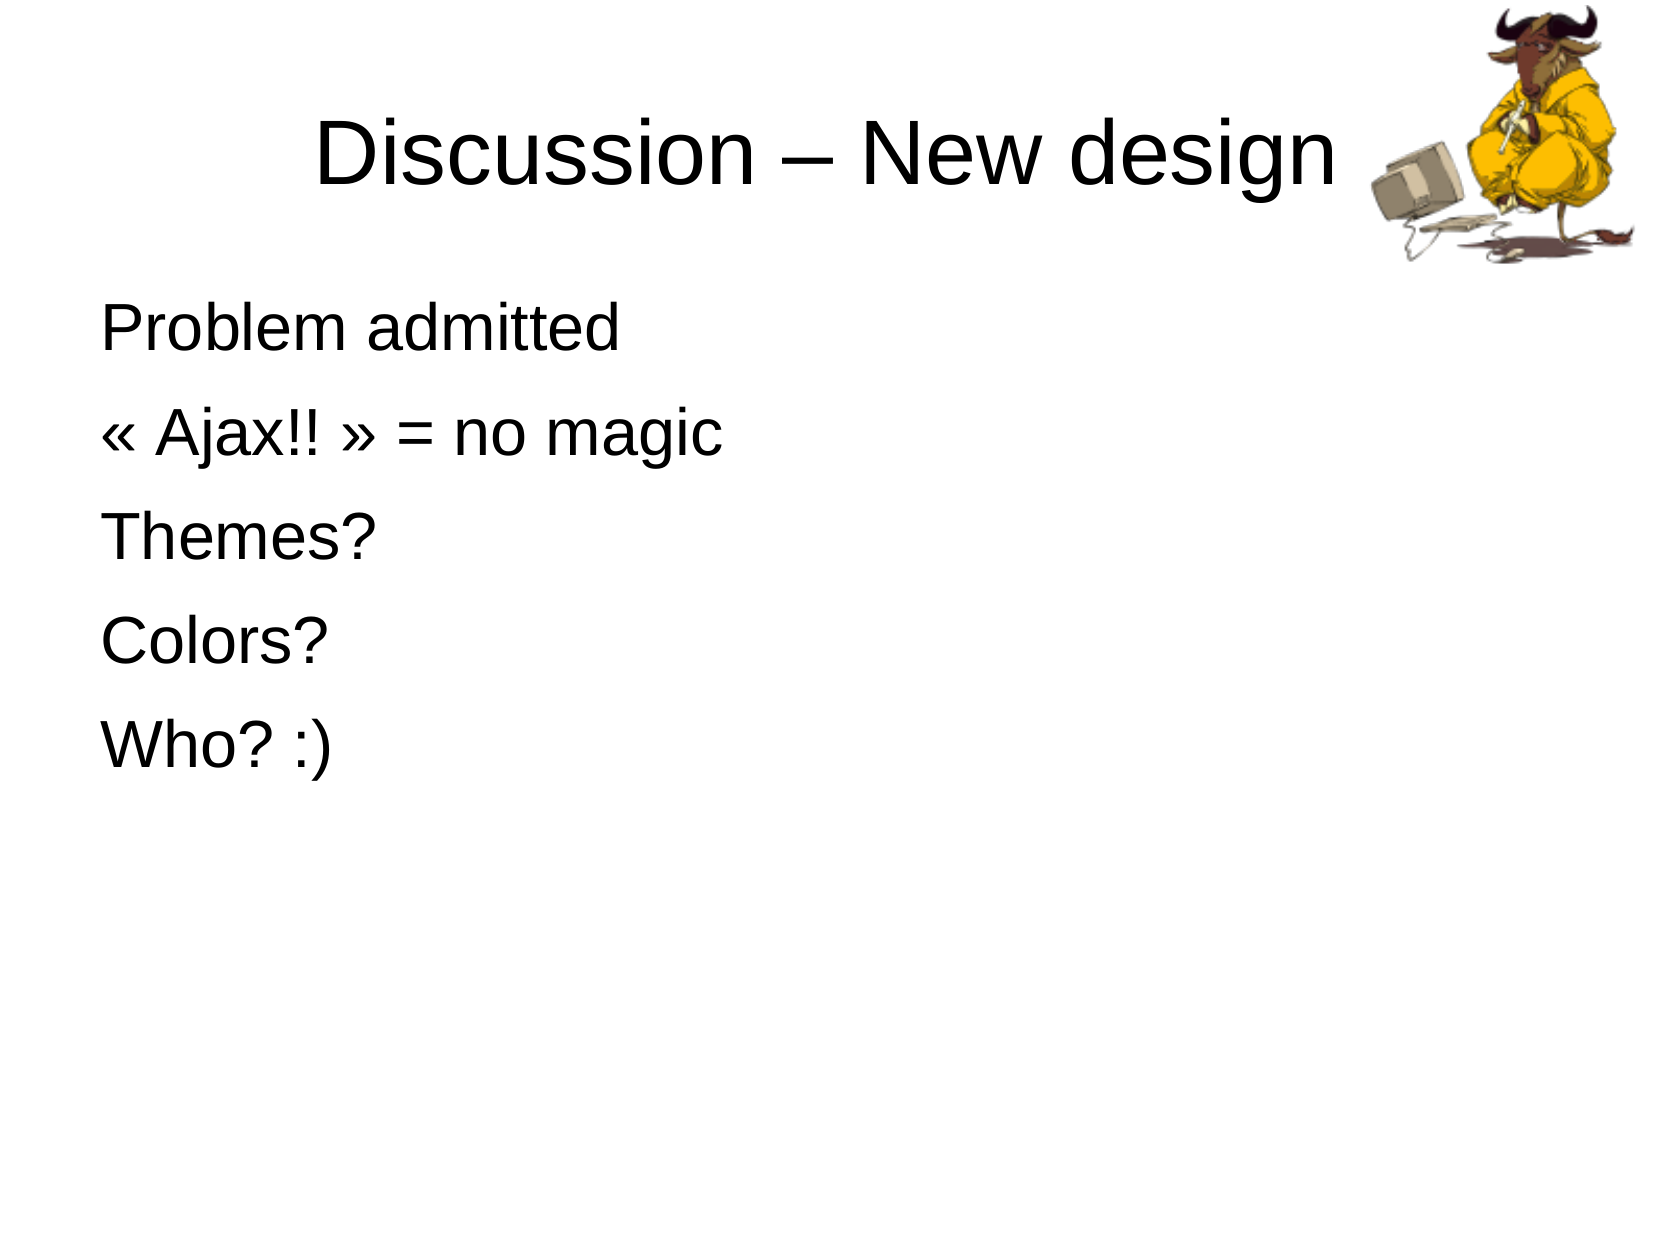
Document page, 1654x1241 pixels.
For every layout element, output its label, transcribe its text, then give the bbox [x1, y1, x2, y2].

list Problem admitted « Ajax!! » = no magic Themes? Colors? Who? :) [82, 290, 1571, 1109]
picture [1345, 5, 1654, 266]
title Discussion – New design [82, 49, 1571, 257]
